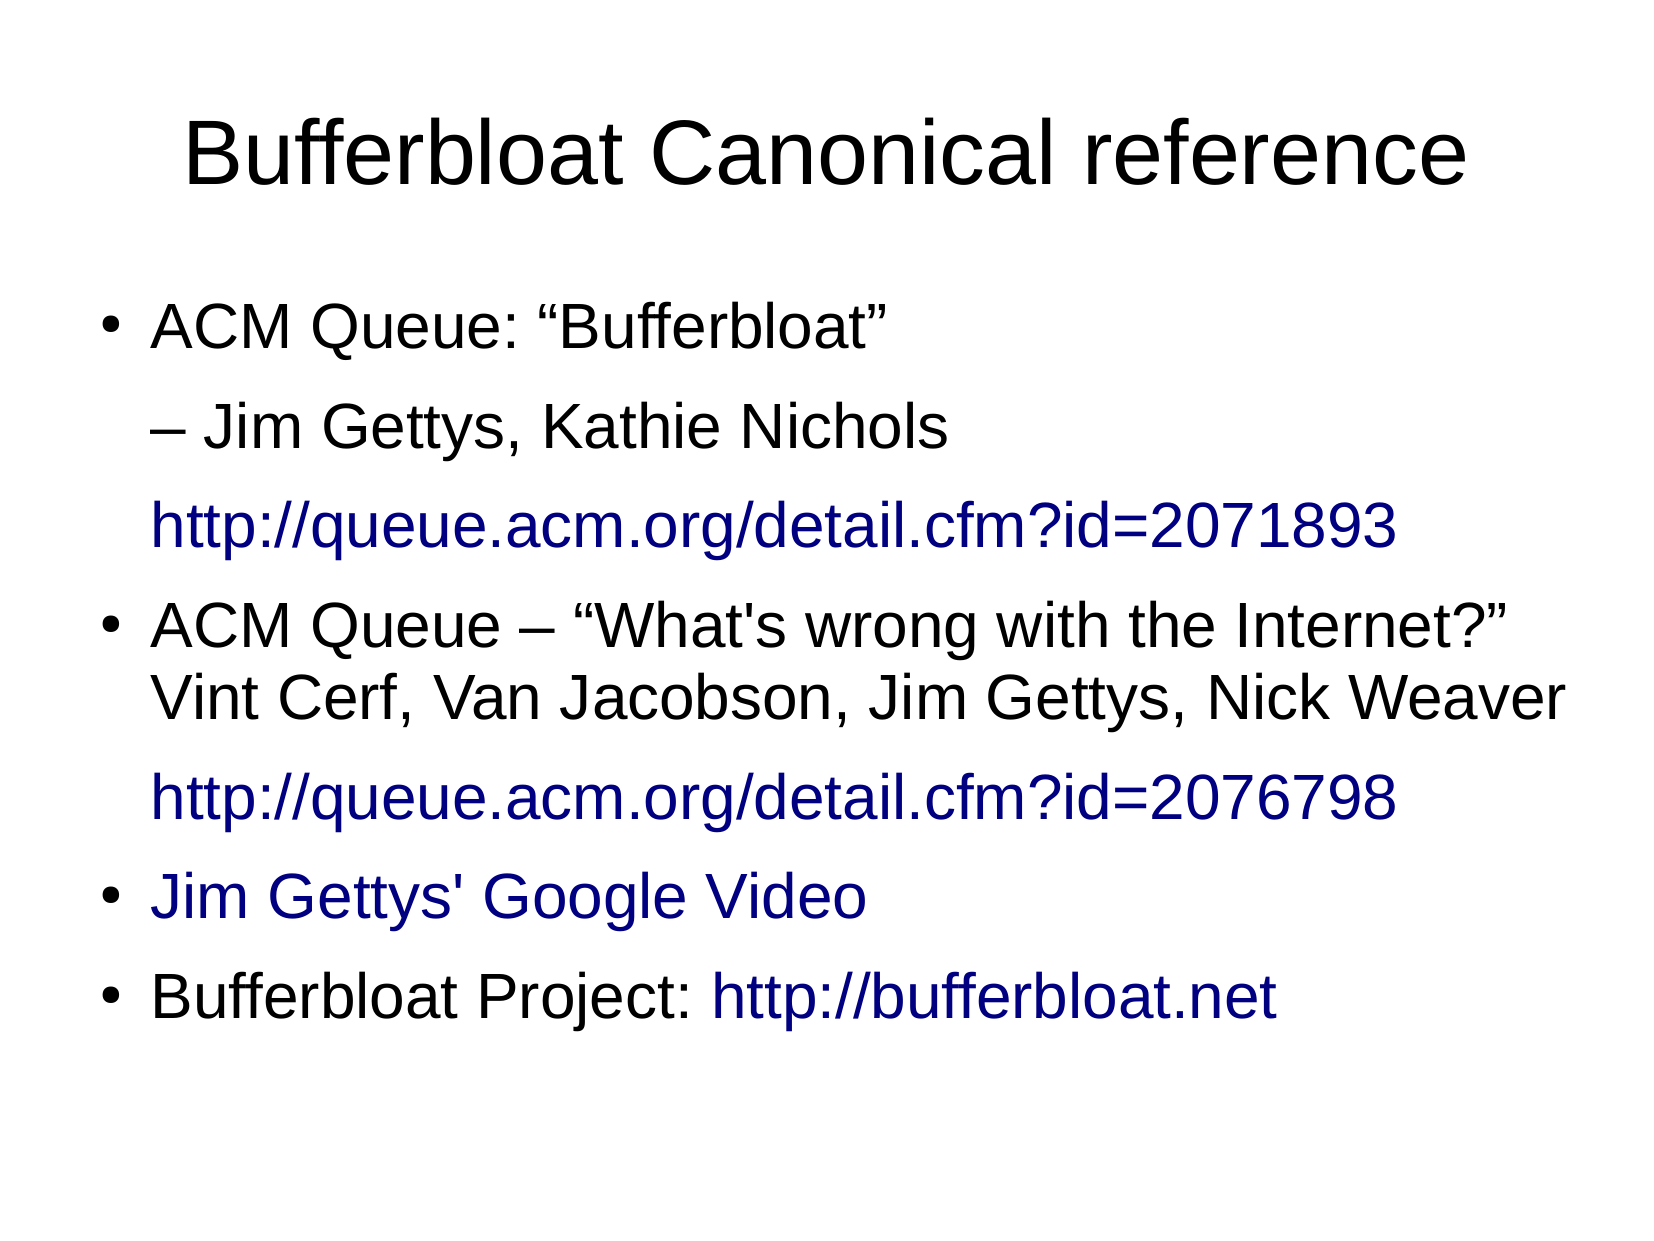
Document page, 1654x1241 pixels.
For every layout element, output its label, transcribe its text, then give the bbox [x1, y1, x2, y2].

list ACM Queue: “Bufferbloat” – Jim Gettys, Kathie Nichols http://queue.acm.org/detail.cfm?id=2071893 ACM Queue – “What's wrong with the Internet?” Vint Cerf, Van Jacobson, Jim Gettys, Nick Weaver http://queue.acm.org/detail.cfm?id=2076798 Jim Gettys' Google Video Bufferbloat Project: http://bufferbloat.net [82, 290, 1571, 1109]
title Bufferbloat Canonical reference [82, 49, 1571, 257]
